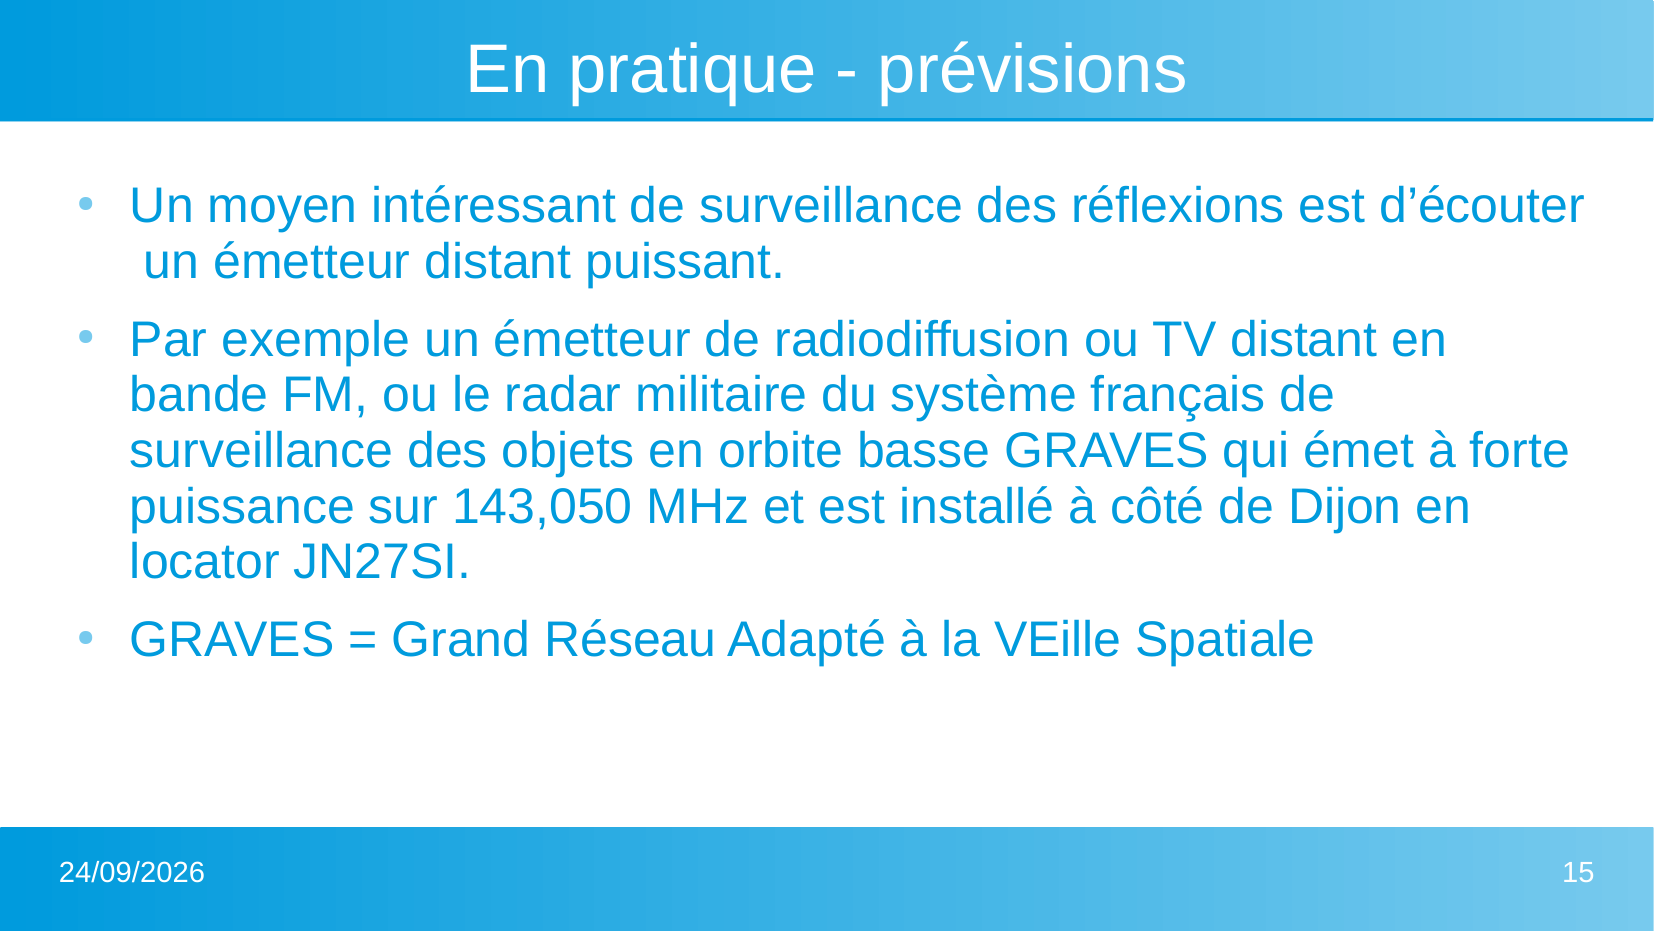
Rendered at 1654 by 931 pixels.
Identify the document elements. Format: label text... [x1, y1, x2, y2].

list Un moyen intéressant de surveillance des réflexions est d’écouter un émetteur distant puissant. Par exemple un émetteur de radiodiffusion ou TV distant en bande FM, ou le radar militaire du système français de surveillance des objets en orbite basse GRAVES qui émet à forte puissance sur 143,050 MHz et est installé à côté de Dijon en locator JN27SI. GRAVES = Grand Réseau Adapté à la VEille Spatiale [59, 177, 1595, 768]
title En pratique - prévisions [59, 29, 1595, 108]
